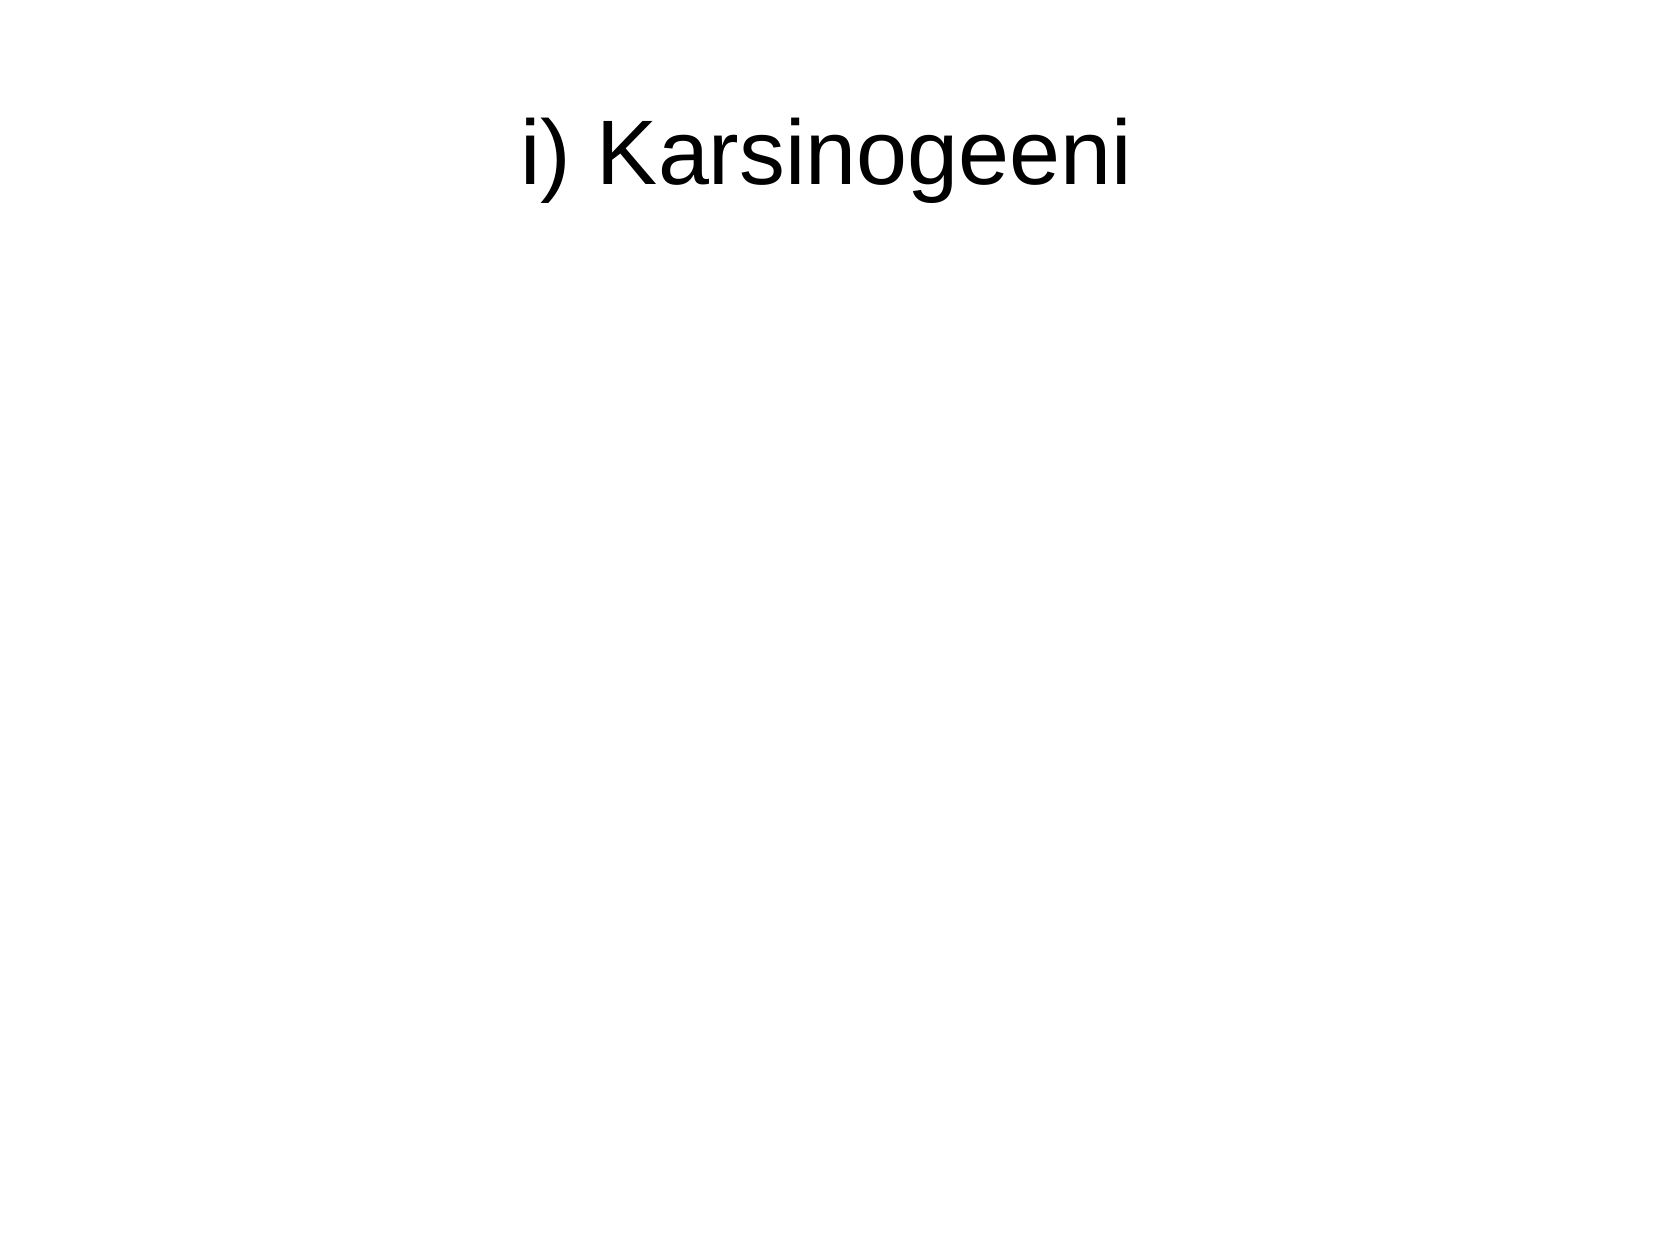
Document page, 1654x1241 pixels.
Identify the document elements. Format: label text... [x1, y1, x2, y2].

title i) Karsinogeeni [82, 49, 1571, 257]
